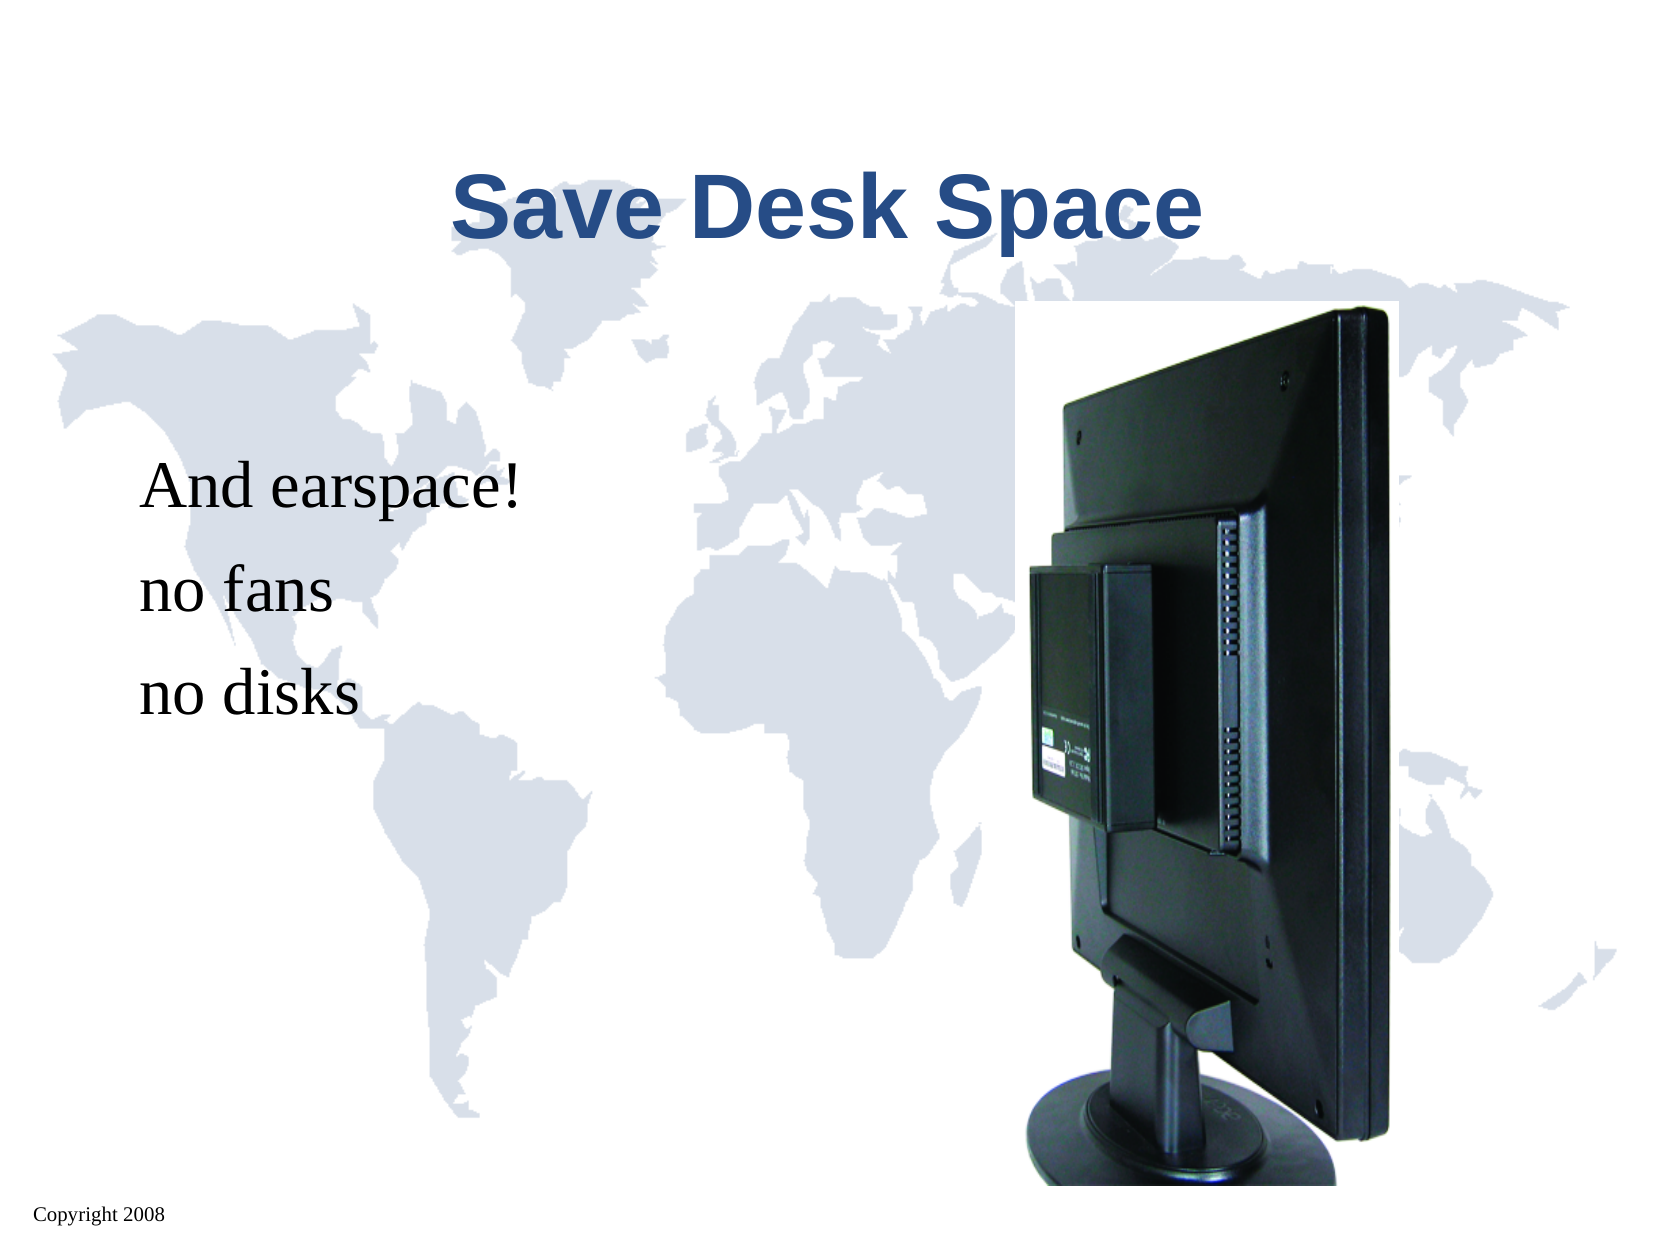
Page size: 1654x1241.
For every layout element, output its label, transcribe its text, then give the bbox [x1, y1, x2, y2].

title Save Desk Space [121, 102, 1534, 311]
list And earspace! no fans no disks [121, 344, 764, 1127]
picture [28, 99, 1645, 1186]
